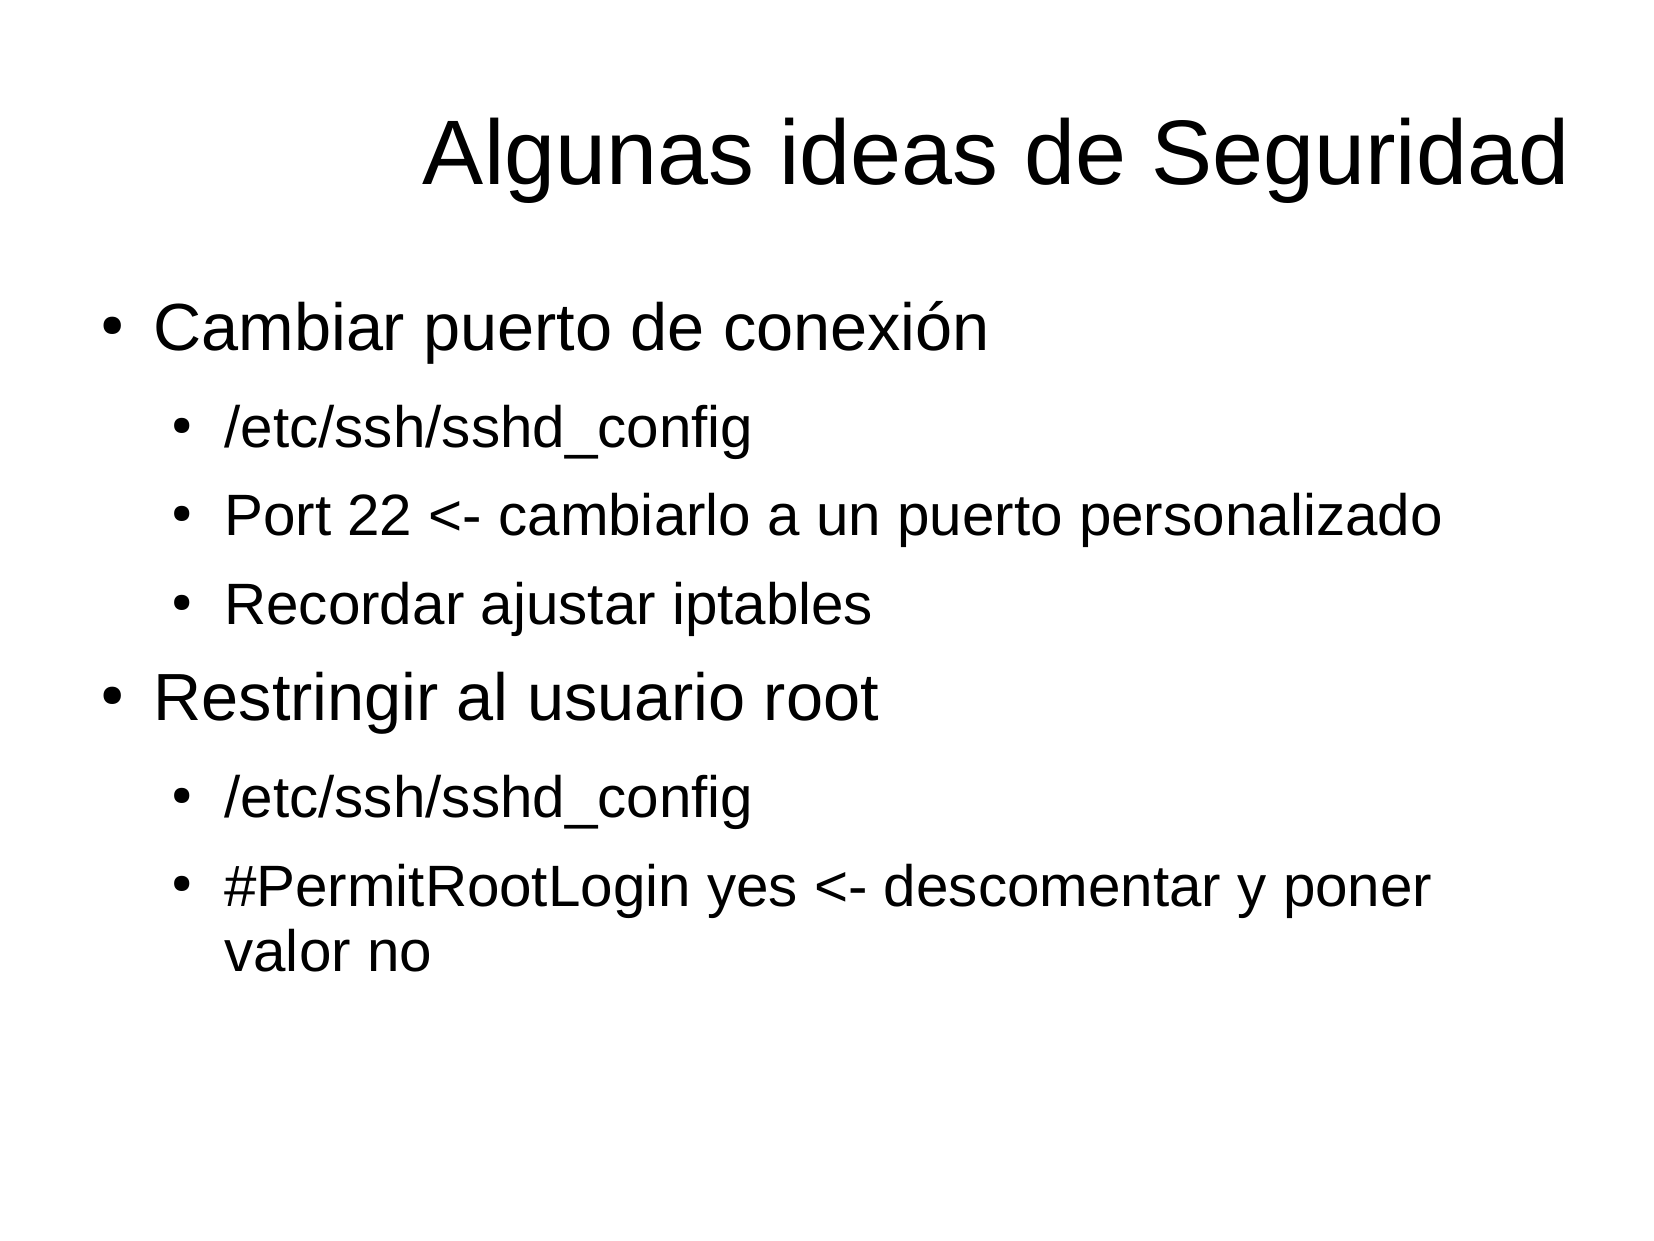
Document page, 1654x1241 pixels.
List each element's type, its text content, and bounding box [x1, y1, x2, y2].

title Algunas ideas de Seguridad [82, 49, 1571, 257]
list Cambiar puerto de conexión /etc/ssh/sshd_config Port 22 <- cambiarlo a un puerto personalizado Recordar ajustar iptables Restringir al usuario root /etc/ssh/sshd_config #PermitRootLogin yes <- descomentar y poner valor no [82, 290, 1571, 1109]
